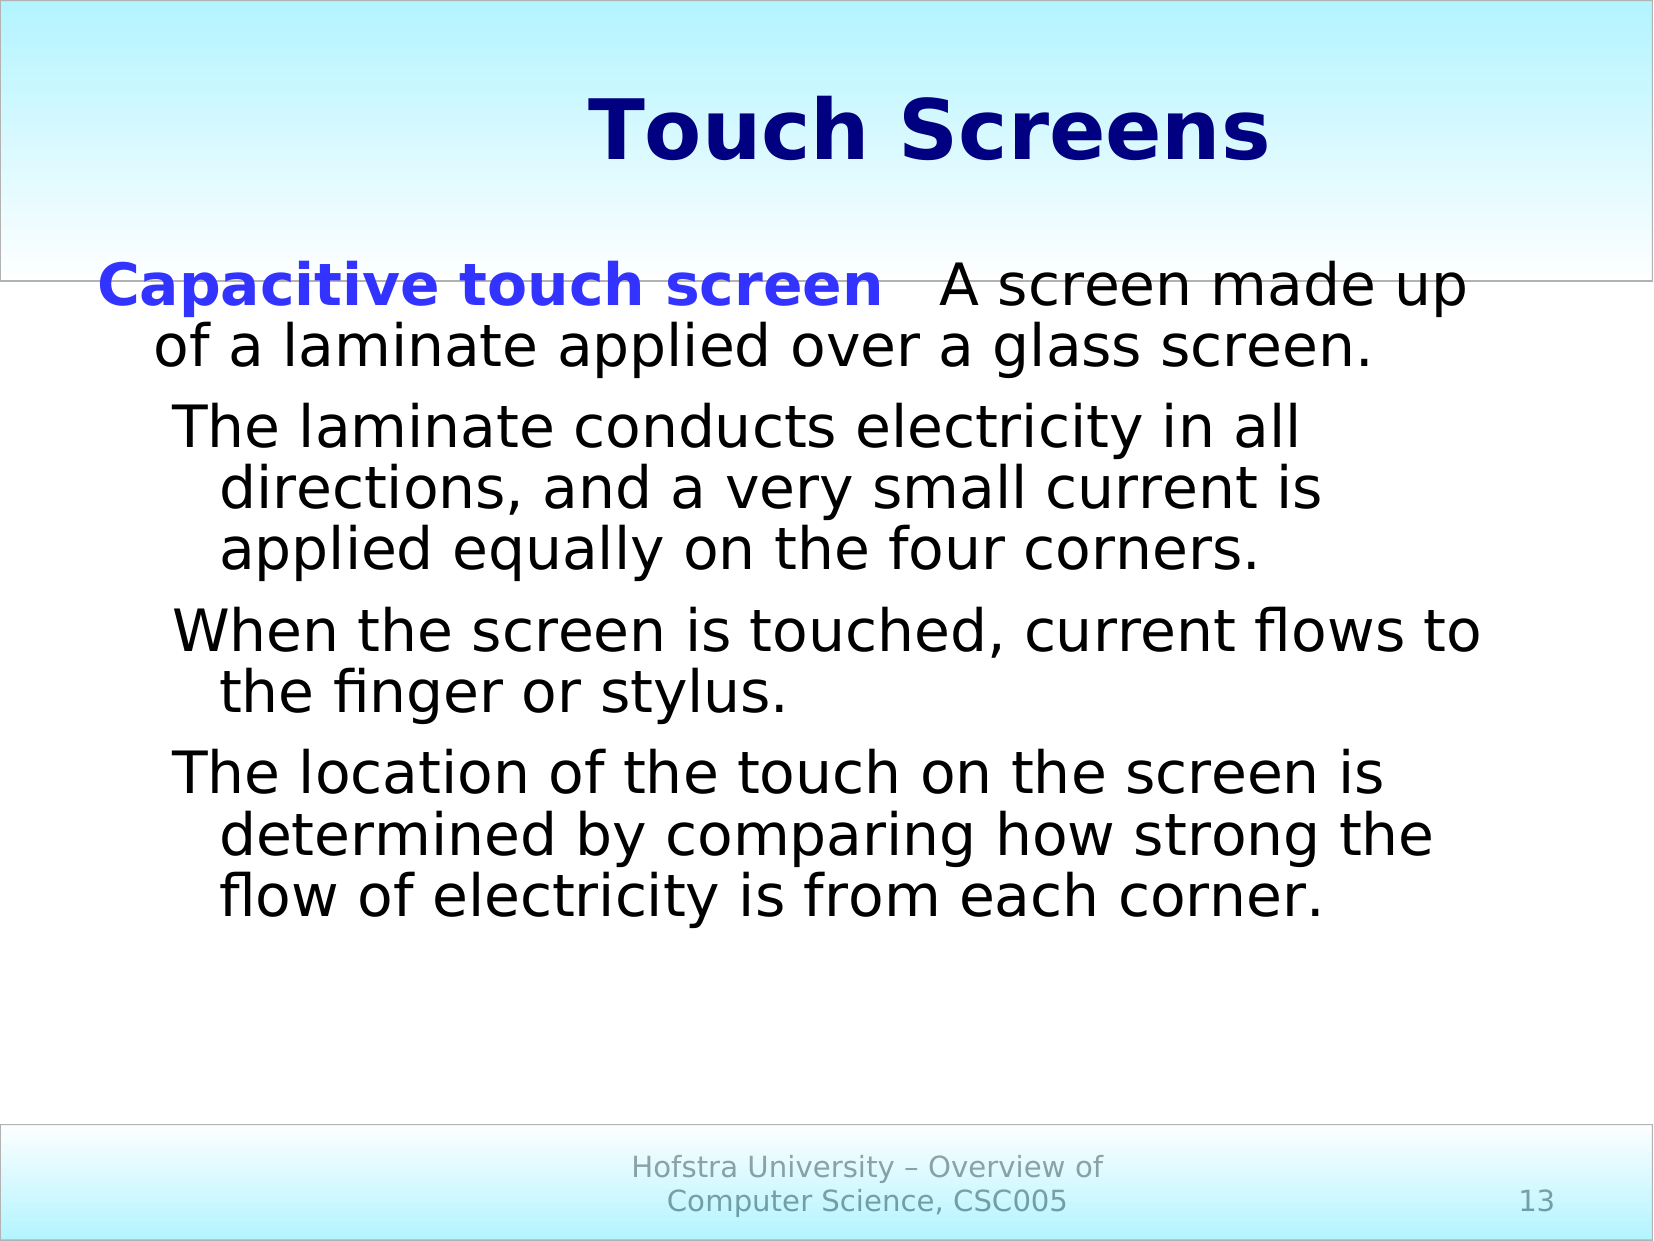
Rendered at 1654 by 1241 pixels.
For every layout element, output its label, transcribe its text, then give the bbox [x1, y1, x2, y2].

list Capacitive touch screen A screen made up of a laminate applied over a glass screen. The laminate conducts electricity in all directions, and a very small current is applied equally on the four corners. When the screen is touched, current flows to the finger or stylus. The location of the touch on the screen is determined by comparing how strong the flow of electricity is from each corner. [82, 248, 1529, 1072]
title Touch Screens [247, 27, 1612, 235]
